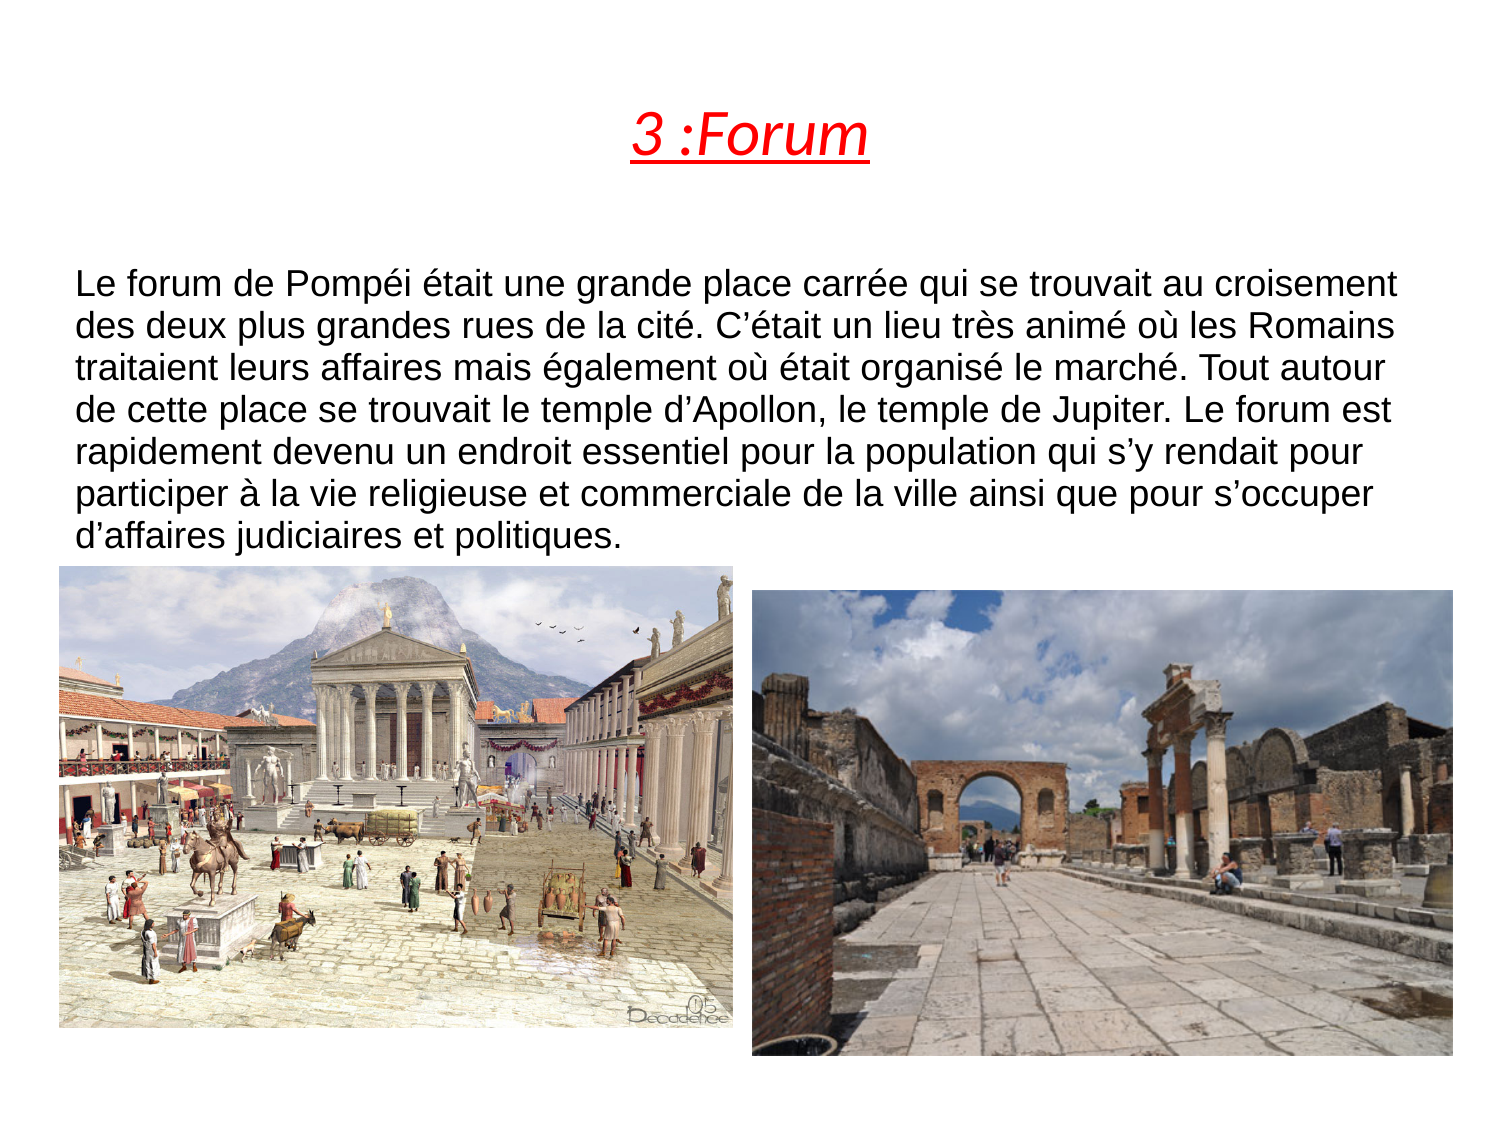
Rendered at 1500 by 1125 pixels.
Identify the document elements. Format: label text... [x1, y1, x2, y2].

subtitle Le forum de Pompéi était une grande place carrée qui se trouvait au croisement des deux plus grandes rues de la cité. C’était un lieu très animé où les Romains traitaient leurs affaires mais également où était organisé le marché. Tout autour de cette place se trouvait le temple d’Apollon, le temple de Jupiter. Le forum est rapidement devenu un endroit essentiel pour la population qui s’y rendait pour participer à la vie religieuse et commerciale de la ville ainsi que pour s’occuper d’affaires judiciaires et politiques. [75, 262, 1425, 1005]
picture [752, 590, 1453, 1056]
title 3 :Forum [75, 45, 1425, 233]
picture [59, 566, 733, 1028]
